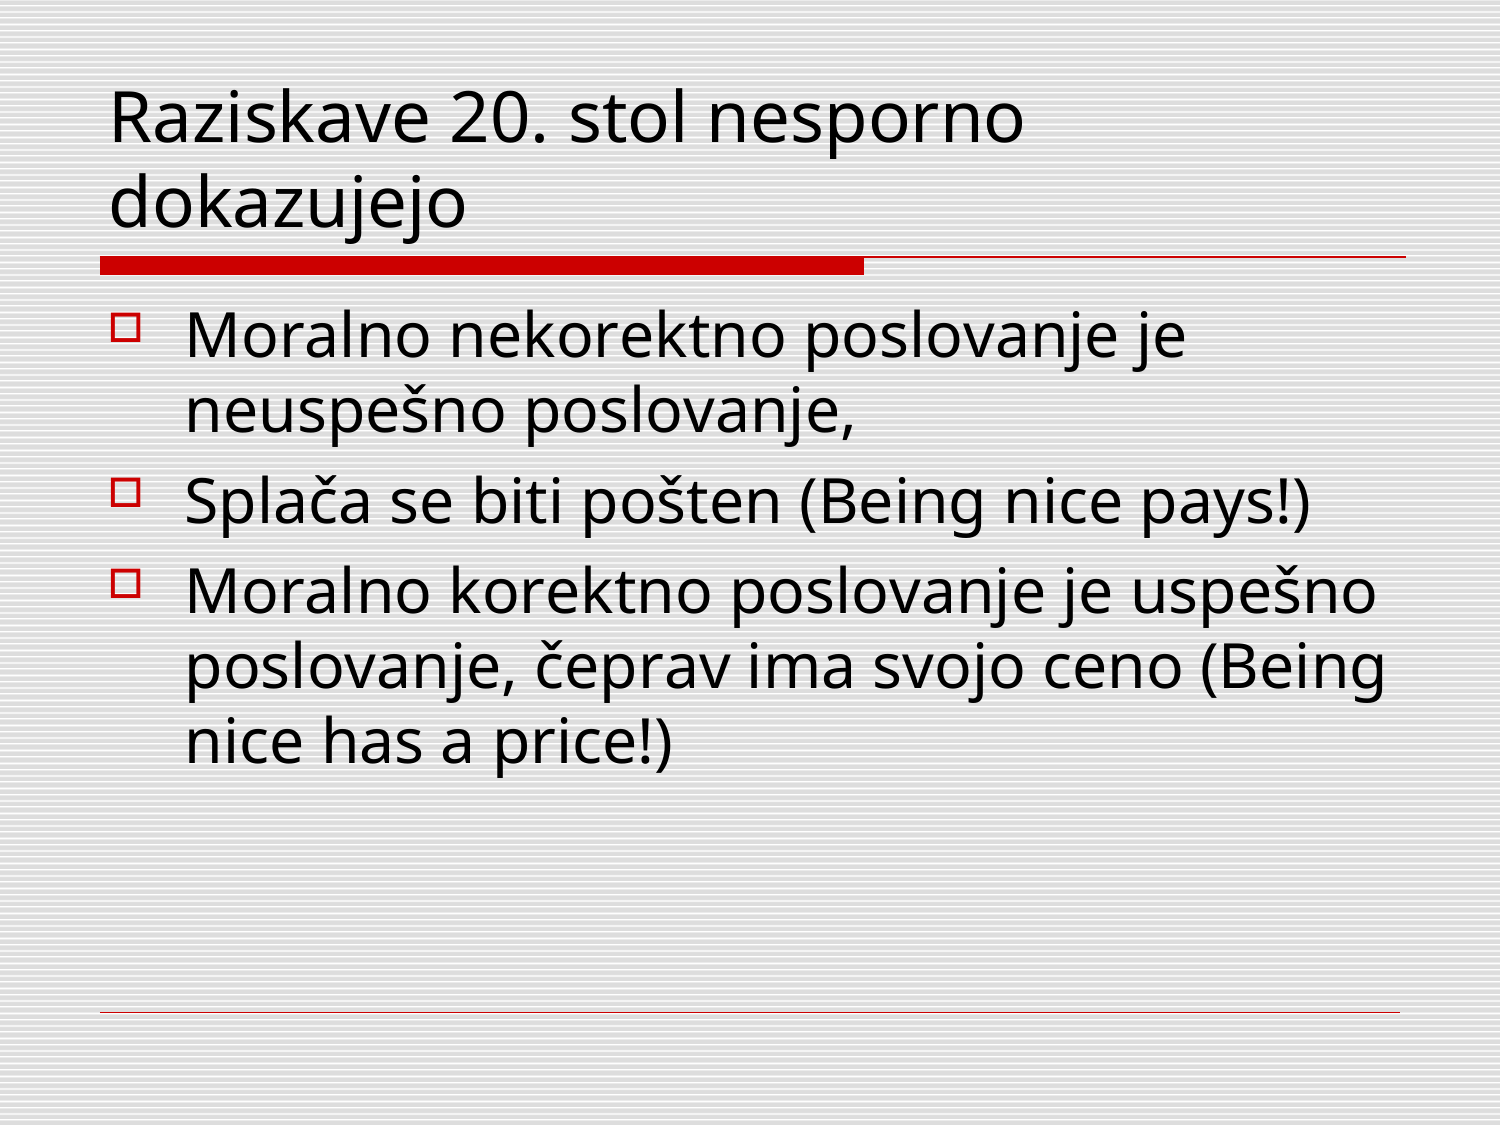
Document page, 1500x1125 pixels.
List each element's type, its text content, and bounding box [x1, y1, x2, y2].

picture [0, 0, 1500, 1125]
list Moralno nekorektno poslovanje je neuspešno poslovanje, Splača se biti pošten (Being nice pays!) Moralno korektno poslovanje je uspešno poslovanje, čeprav ima svojo ceno (Being nice has a price!) [92, 287, 1406, 988]
title Raziskave 20. stol nesporno dokazujejo [94, 49, 1407, 250]
